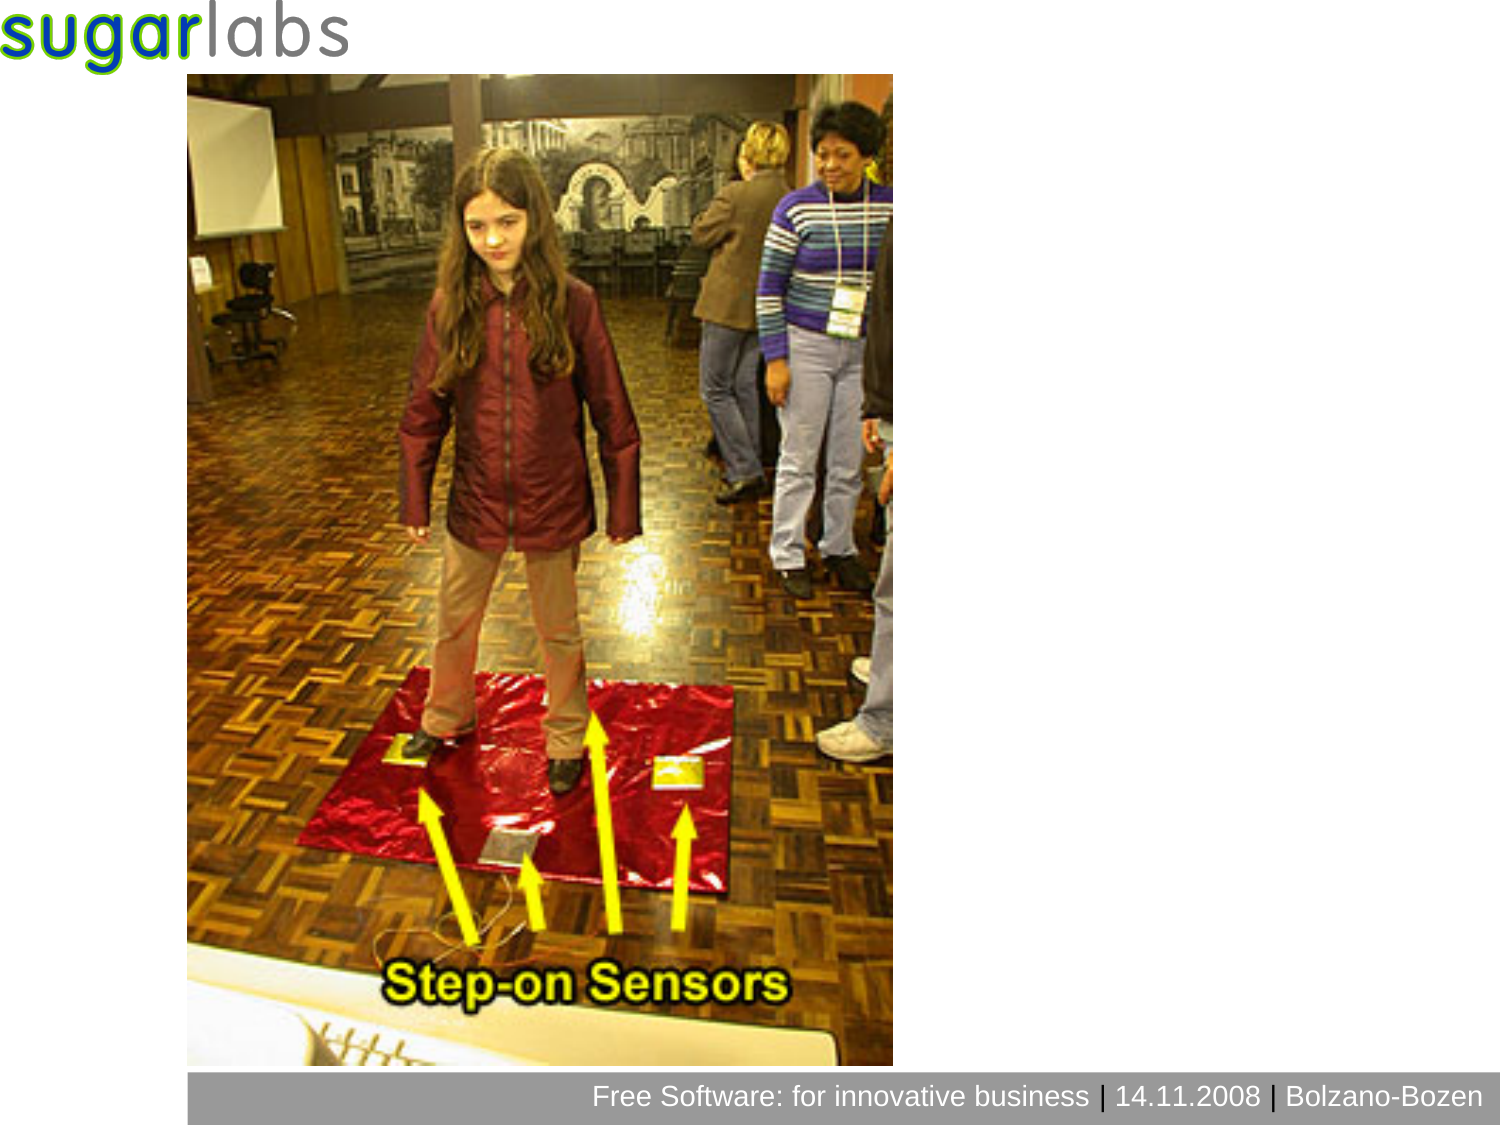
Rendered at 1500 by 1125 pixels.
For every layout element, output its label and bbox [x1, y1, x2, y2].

picture [0, 0, 893, 1066]
